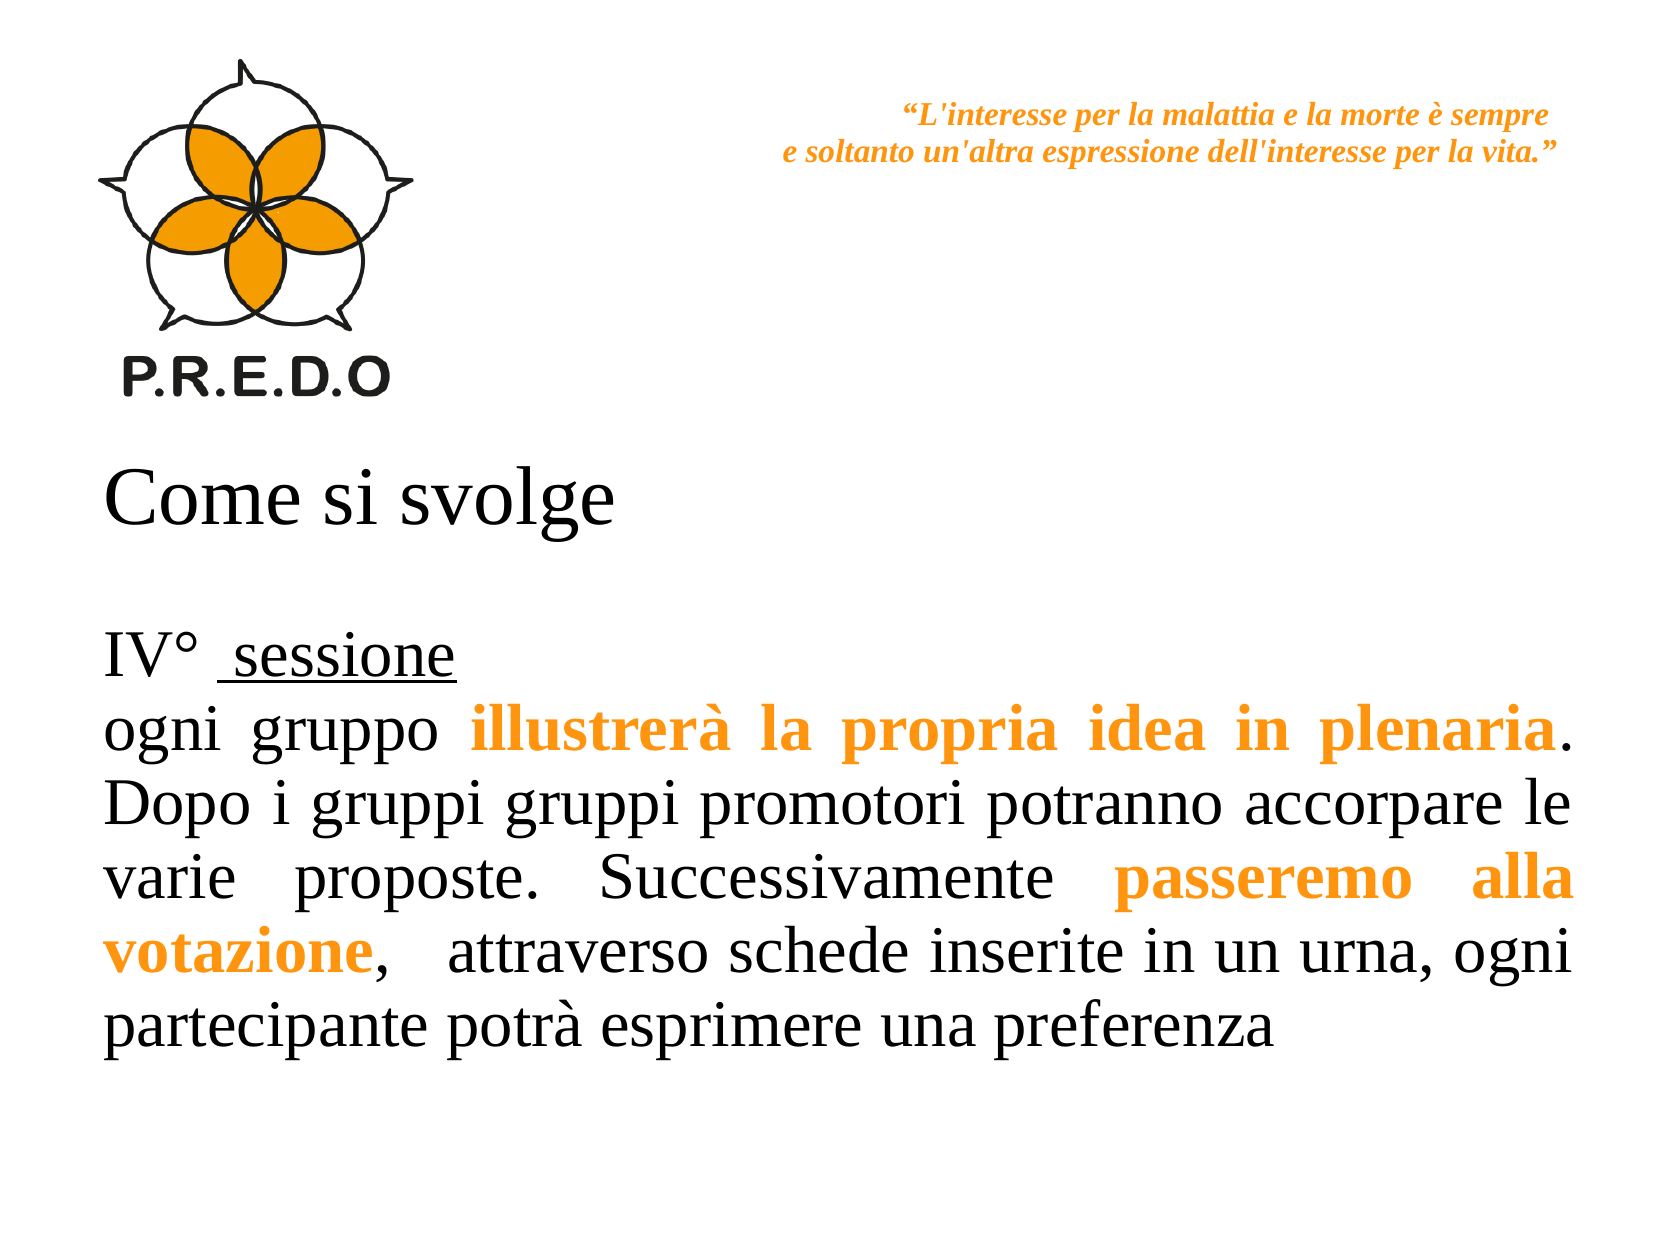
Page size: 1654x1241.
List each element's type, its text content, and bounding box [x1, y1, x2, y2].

text_box “L'interesse per la malattia e la morte è sempre e soltanto un'altra espressione dell'interesse per la vita.” [767, 88, 1574, 178]
text_box Come si svolge IV° sessione ogni gruppo illustrerà la propria idea in plenaria. Dopo i gruppi gruppi promotori potranno accorpare le varie proposte. Successivamente passeremo alla votazione, attraverso schede inserite in un urna, ogni partecipante potrà esprimere una preferenza [88, 442, 1619, 1241]
picture [97, 58, 414, 397]
